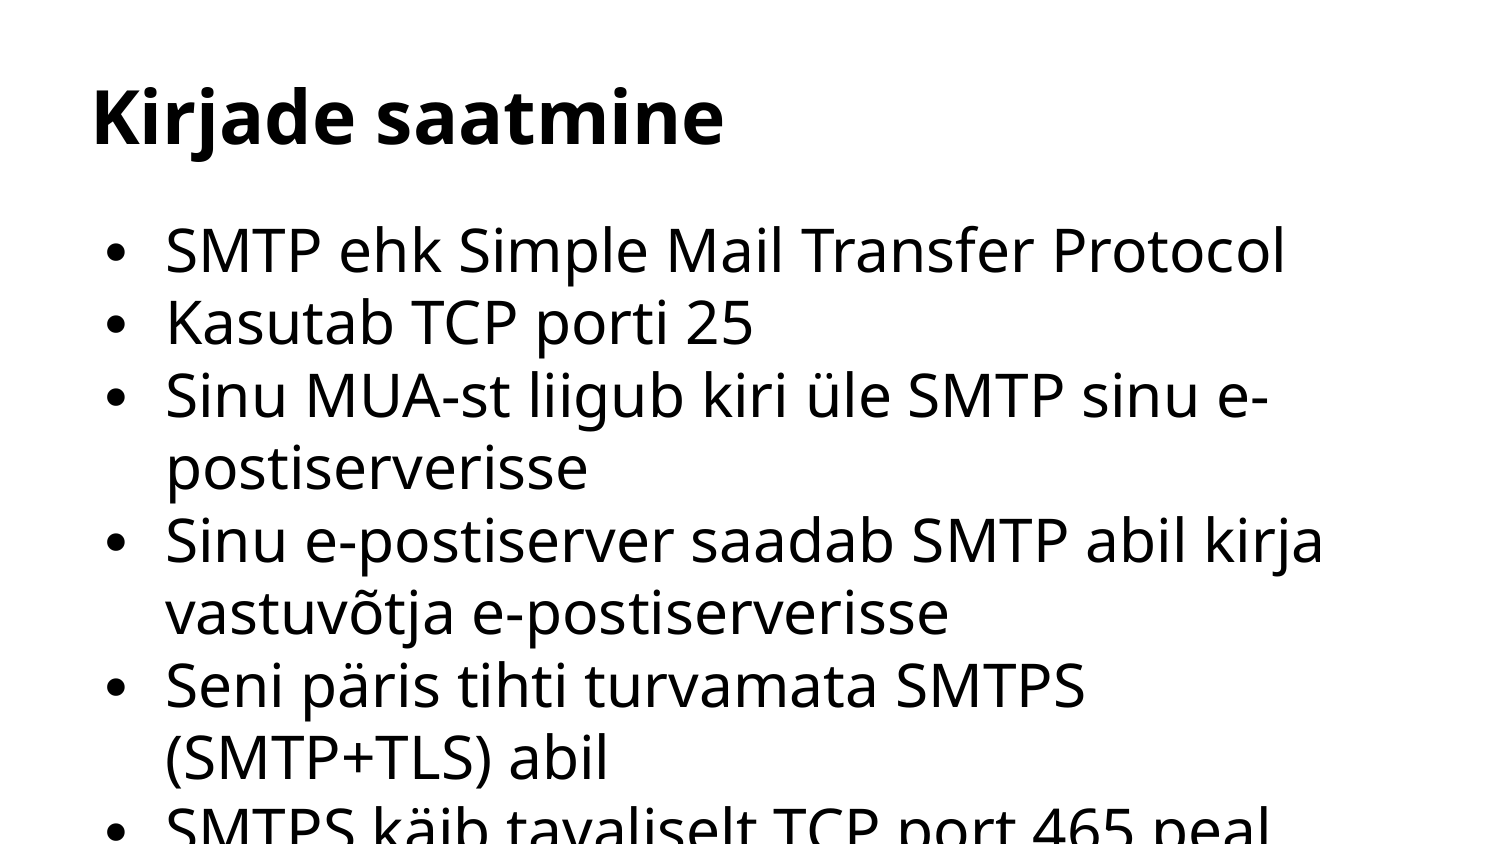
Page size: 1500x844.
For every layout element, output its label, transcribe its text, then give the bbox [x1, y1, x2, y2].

list SMTP ehk Simple Mail Transfer Protocol Kasutab TCP porti 25 Sinu MUA-st liigub kiri üle SMTP sinu e-postiserverisse Sinu e-postiserver saadab SMTP abil kirja vastuvõtja e-postiserverisse Seni päris tihti turvamata SMTPS (SMTP+TLS) abil SMTPS käib tavaliselt TCP port 465 peal [75, 196, 1425, 808]
title Kirjade saatmine [75, 33, 1425, 175]
